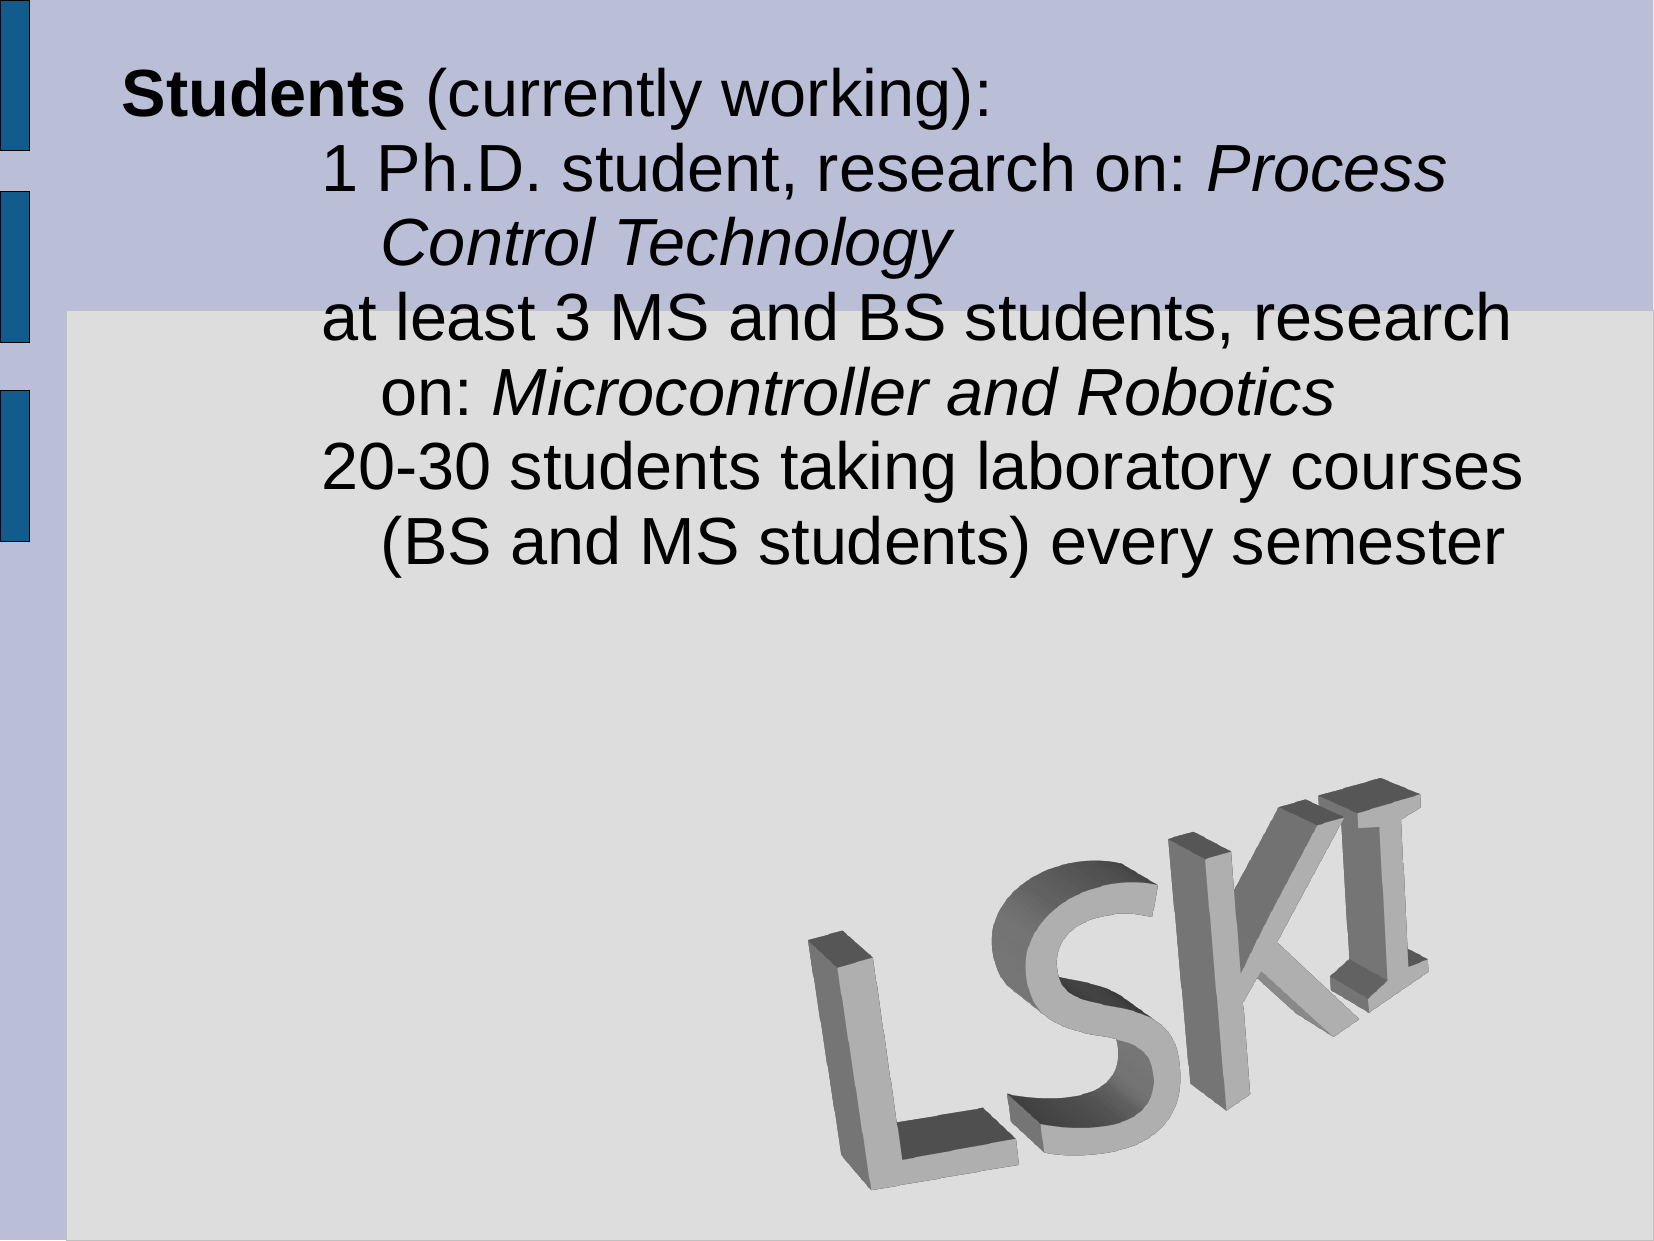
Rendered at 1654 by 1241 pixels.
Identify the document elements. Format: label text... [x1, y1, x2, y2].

text_box Students (currently working): 1 Ph.D. student, research on: Process Control Technology at least 3 MS and BS students, research on: Microcontroller and Robotics 20-30 students taking laboratory courses (BS and MS students) every semester [88, 48, 1595, 736]
